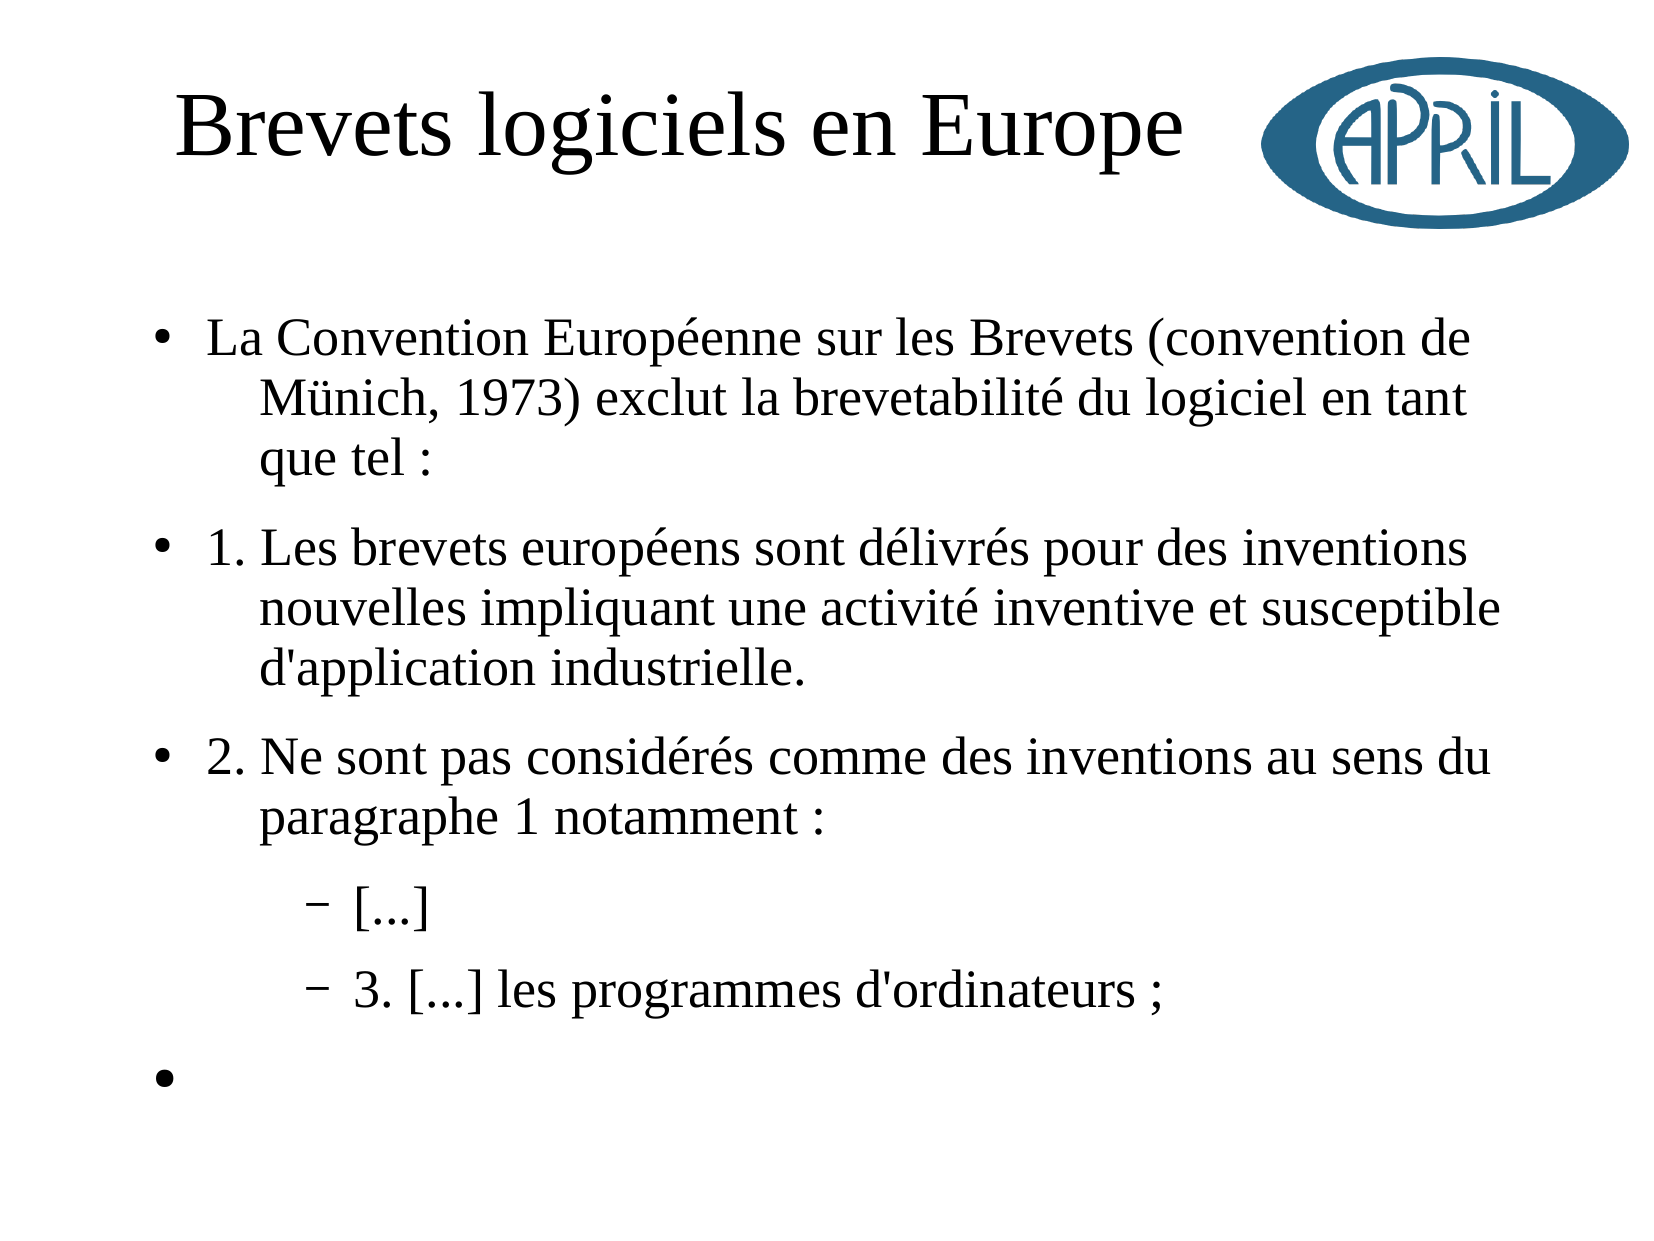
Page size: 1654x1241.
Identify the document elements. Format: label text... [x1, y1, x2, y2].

list La Convention Européenne sur les Brevets (convention de Münich, 1973) exclut la brevetabilité du logiciel en tant que tel : 1. Les brevets européens sont délivrés pour des inventions nouvelles impliquant une activité inventive et susceptible d'application industrielle. 2. Ne sont pas considérés comme des inventions au sens du paragraphe 1 notamment : [...] 3. [...] les programmes d'ordinateurs ; [117, 307, 1530, 1180]
title Brevets logiciels en Europe [121, 51, 1241, 197]
picture [1261, 57, 1629, 229]
